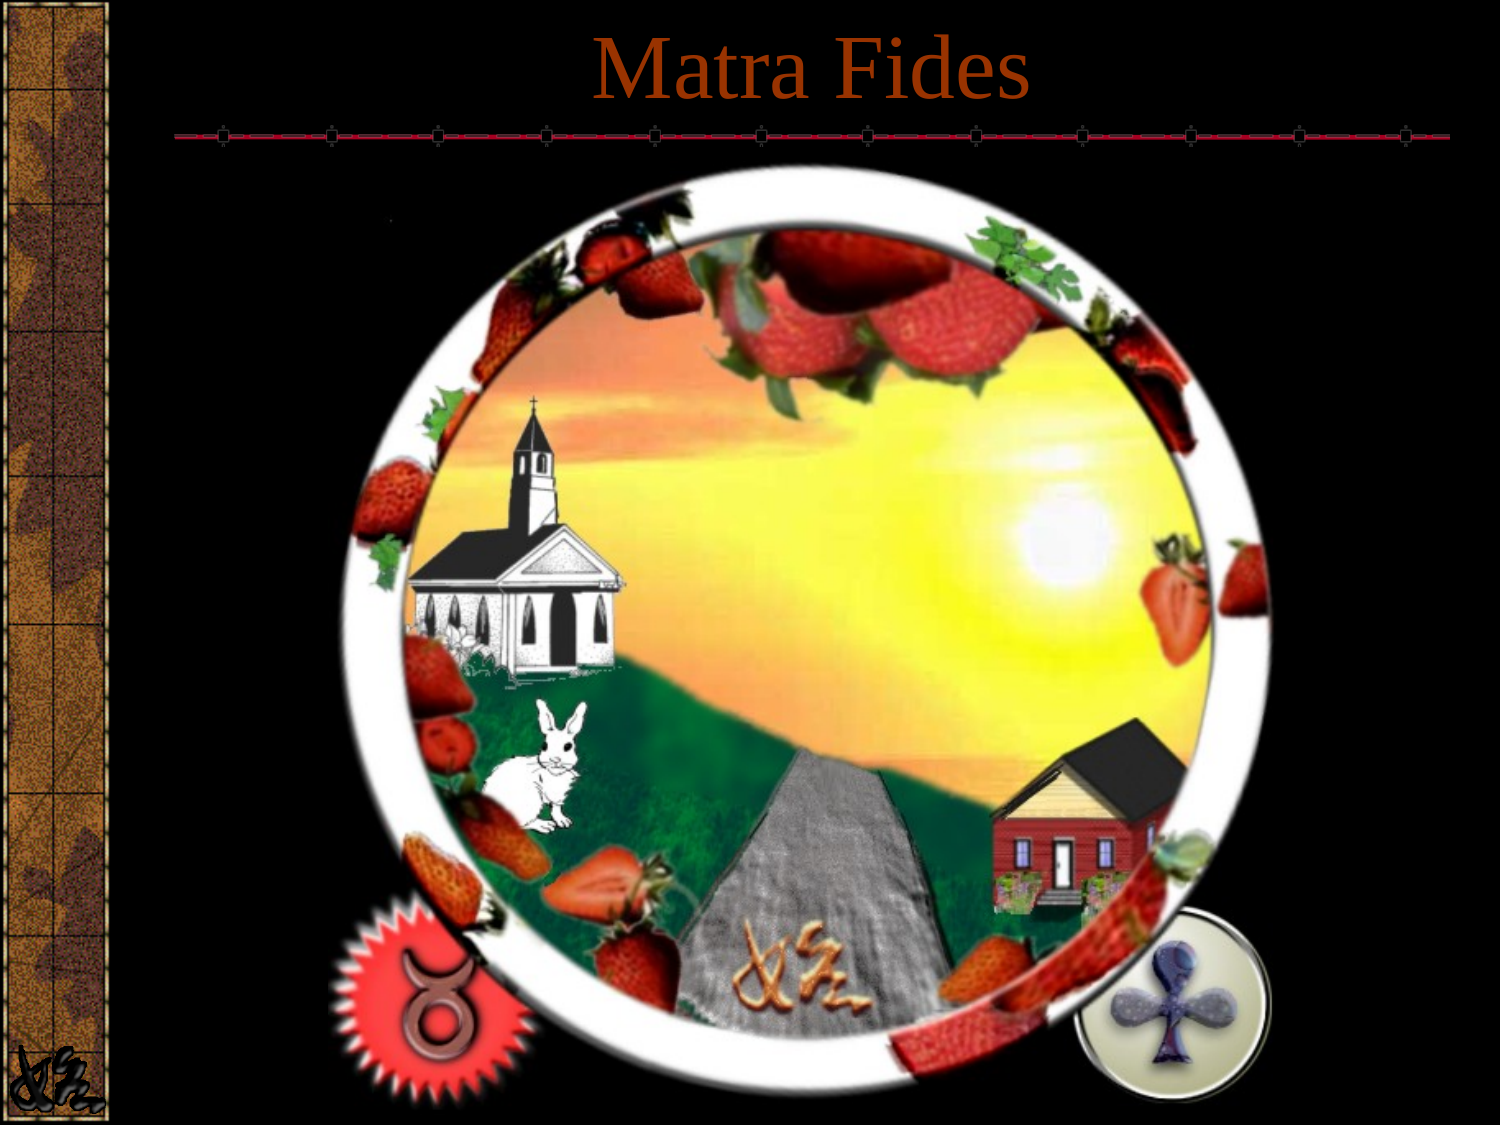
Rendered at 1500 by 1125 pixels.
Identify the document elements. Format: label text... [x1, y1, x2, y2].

picture [174, 125, 1450, 147]
picture [0, 0, 113, 1125]
picture [328, 161, 1277, 1115]
title Matra Fides [174, 12, 1450, 125]
